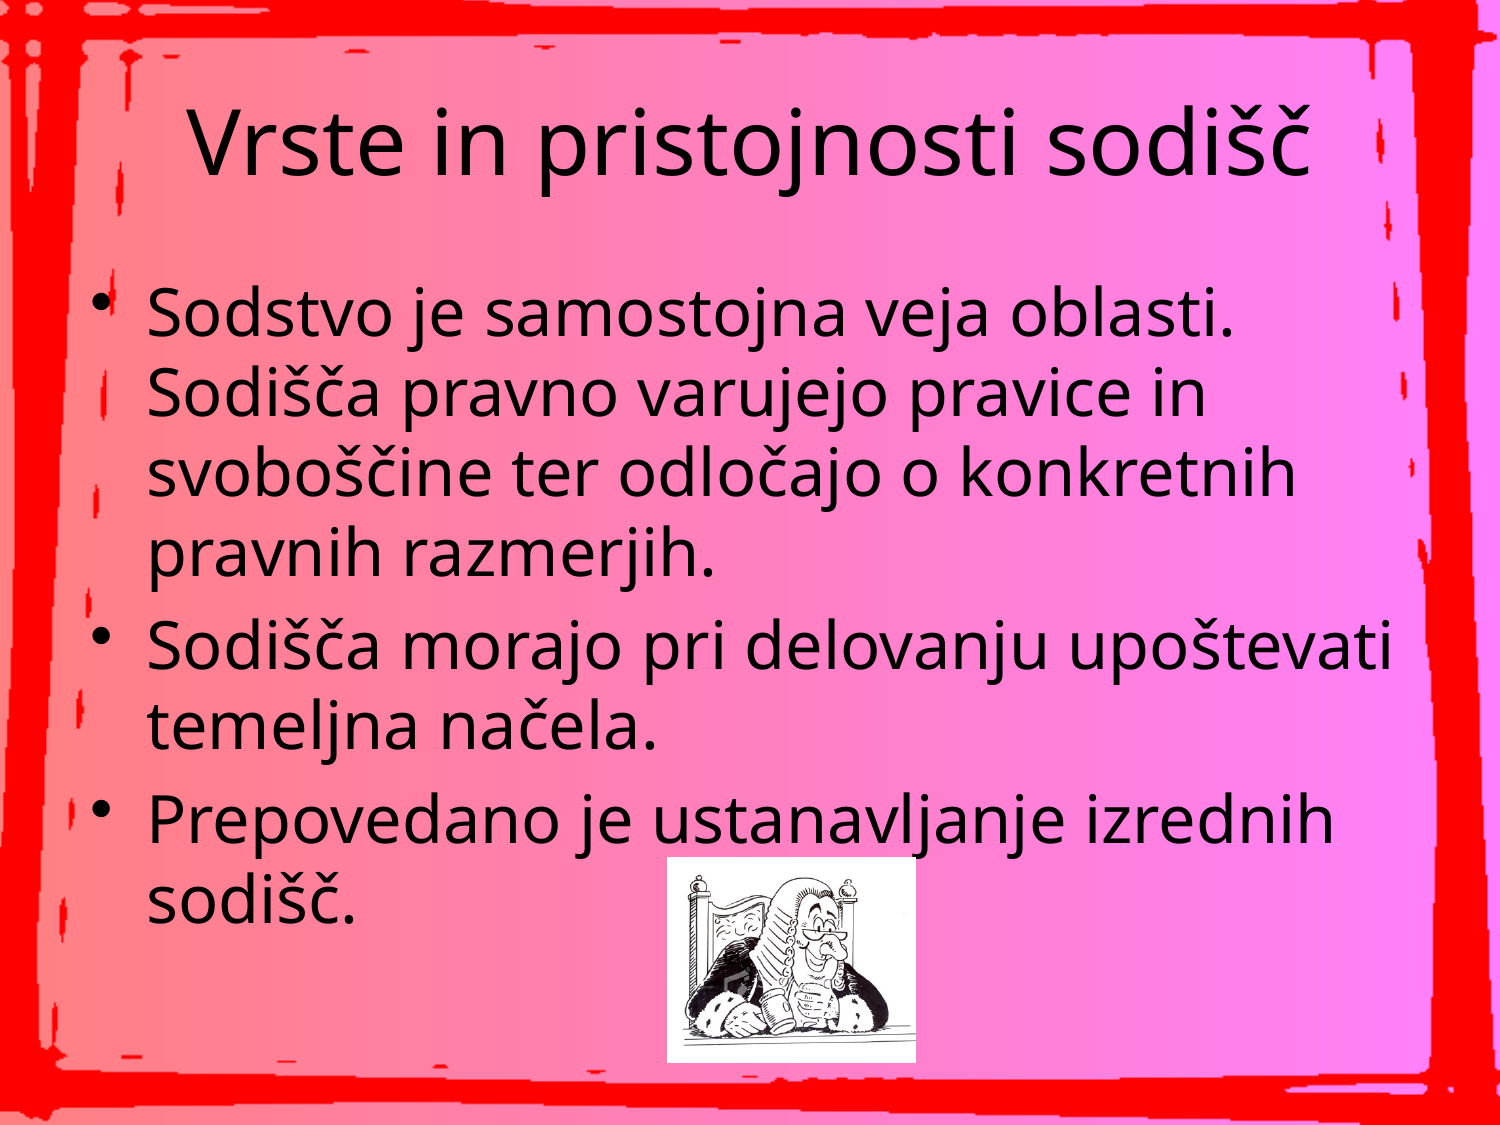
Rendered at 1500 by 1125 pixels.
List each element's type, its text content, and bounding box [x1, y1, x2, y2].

title Vrste in pristojnosti sodišč [75, 45, 1425, 233]
list Sodstvo je samostojna veja oblasti. Sodišča pravno varujejo pravice in svoboščine ter odločajo o konkretnih pravnih razmerjih. Sodišča morajo pri delovanju upoštevati temeljna načela. Prepovedano je ustanavljanje izrednih sodišč. [75, 262, 1425, 1005]
picture [0, 0, 1500, 1125]
